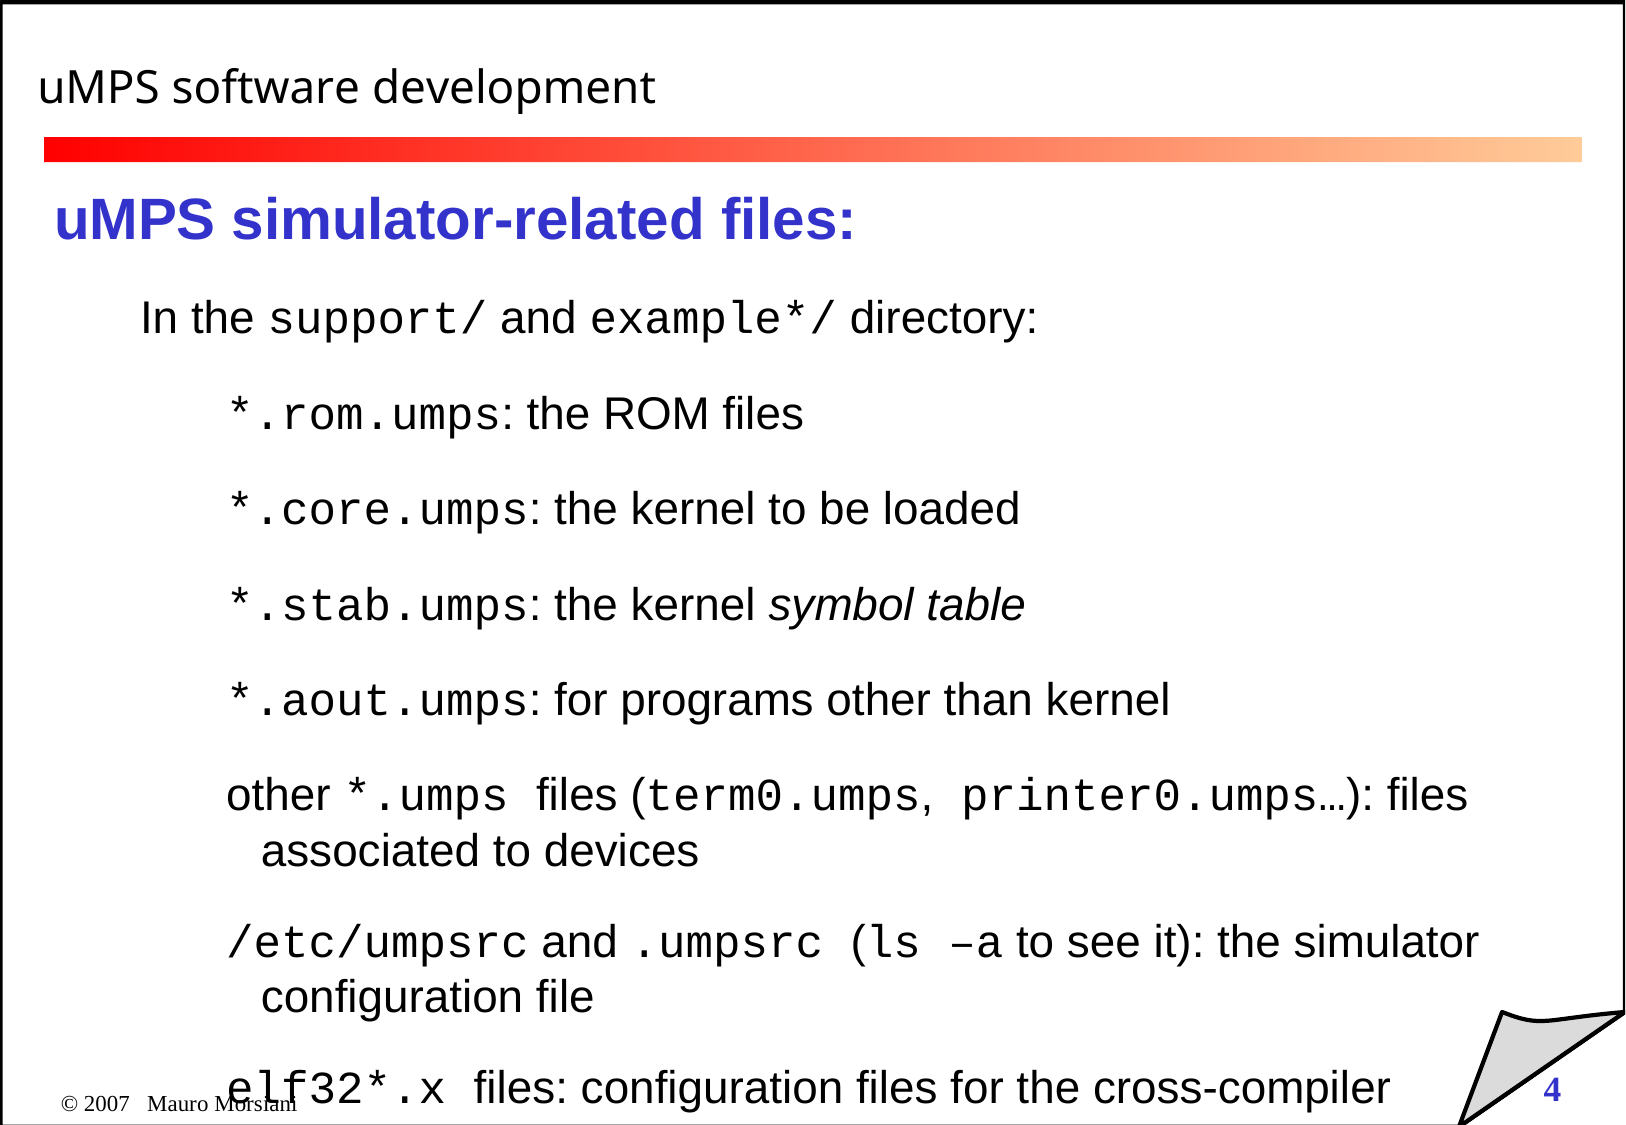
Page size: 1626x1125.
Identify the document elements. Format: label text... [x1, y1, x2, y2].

title uMPS software development [37, 44, 1588, 131]
list uMPS simulator-related files: In the support/ and example*/ directory: *.rom.umps: the ROM files *.core.umps: the kernel to be loaded *.stab.umps: the kernel symbol table *.aout.umps: for programs other than kernel other *.umps files (term0.umps, printer0.umps…): files associated to devices /etc/umpsrc and .umpsrc (ls –a to see it): the simulator configuration file elf32*.x files: configuration files for the cross-compiler [54, 187, 1571, 1125]
